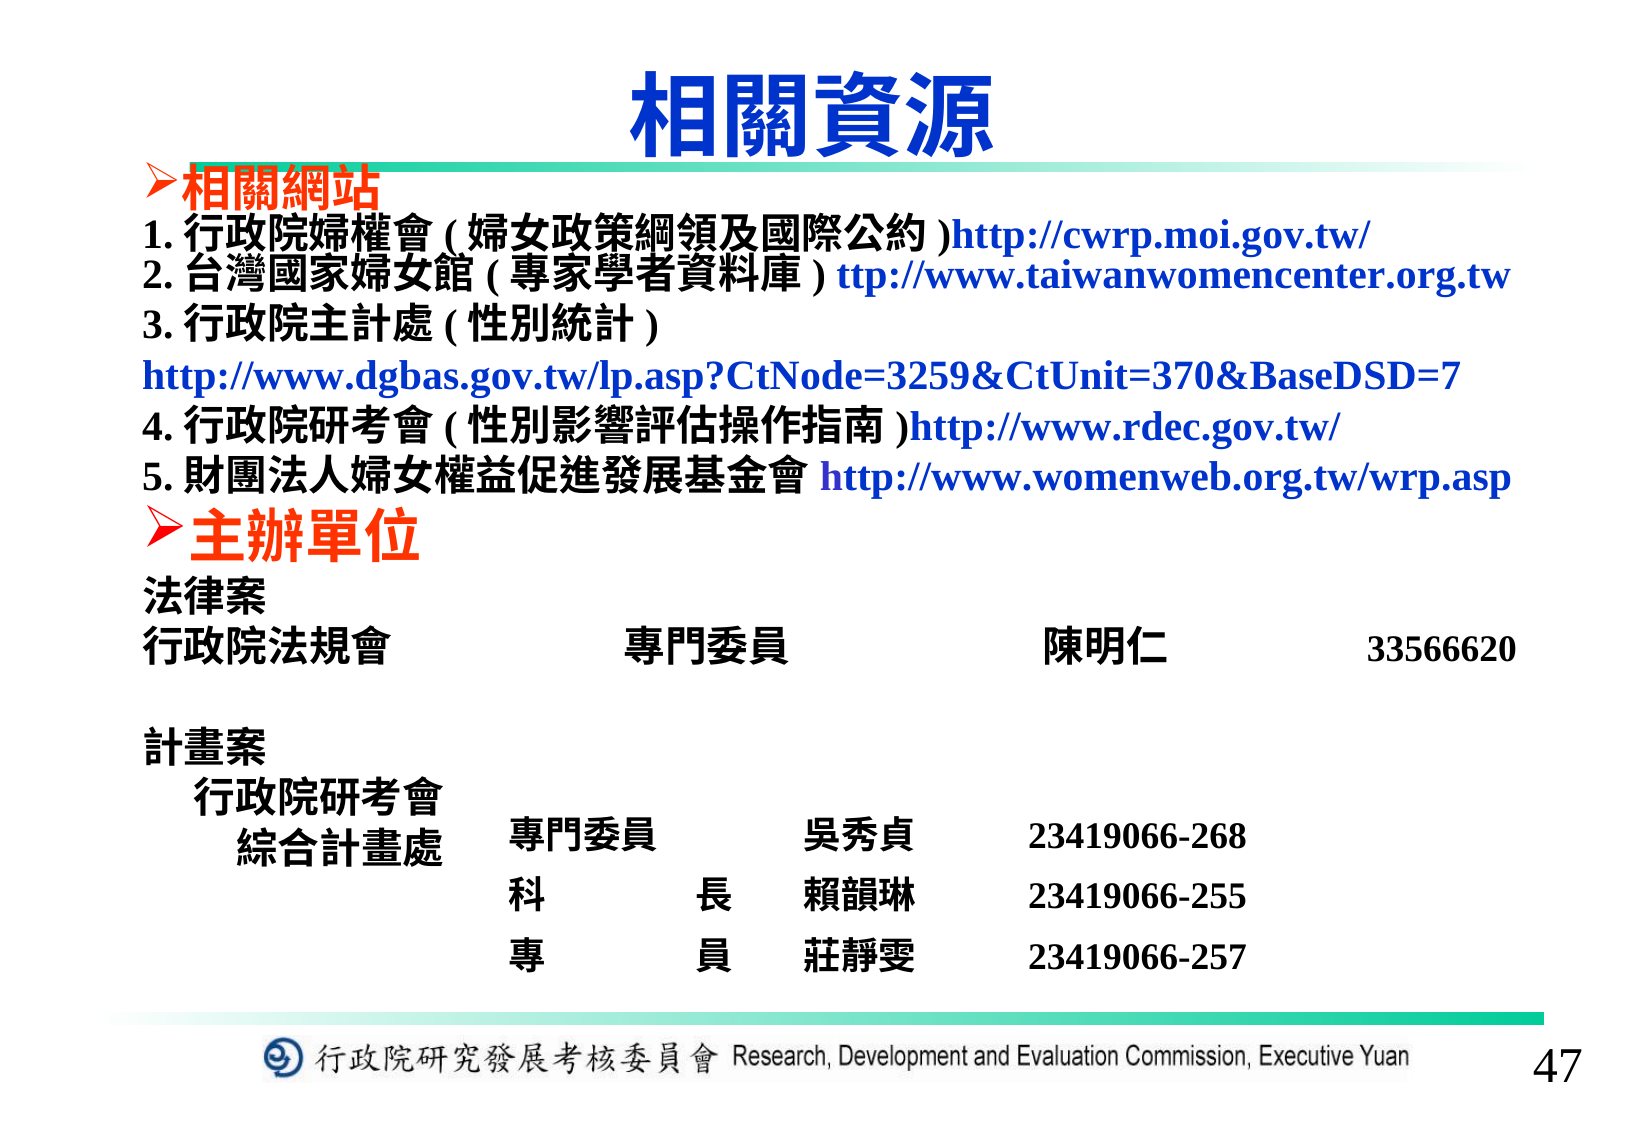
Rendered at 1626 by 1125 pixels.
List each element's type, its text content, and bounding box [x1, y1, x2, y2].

table_cell 科 長 [494, 864, 789, 924]
table_header [789, 728, 1013, 803]
table_cell 23419066-255 [1013, 864, 1356, 924]
picture [262, 1035, 1415, 1083]
table_cell 賴韻琳 [789, 864, 1013, 924]
table_cell 專 員 [494, 925, 789, 984]
table_cell 吳秀貞 [789, 804, 1013, 863]
table_header [1013, 728, 1356, 803]
table_cell 莊靜雯 [789, 925, 1013, 984]
list 相關網站 1.行政院婦權會(婦女政策綱領及國際公約)http://cwrp.moi.gov.tw/ 2.台灣國家婦女館(專家學者資料庫) ttp://www.taiwanwomencenter.org.tw 3.行政院主計處(性別統計) http://www.dgbas.gov.tw/lp.asp?CtNode=3259&CtUnit=370&BaseDSD=7 4.行政院研考會(性別影響評估操作指南)http://www.rdec.gov.tw/ 5.財團法人婦女權益促進發展基金會http://www.womenweb.org.tw/wrp.asp 主辦單位 法律案 行政院法規會 專門委員 陳明仁 33566620 計畫案 行政院研考會 綜合計畫處 [127, 160, 1581, 924]
table_header [494, 728, 789, 803]
table_cell 專門委員 [494, 804, 789, 863]
table_cell 23419066-268 [1013, 804, 1356, 863]
title 相關資源 [121, 37, 1504, 188]
table_cell 23419066-257 [1013, 925, 1356, 984]
